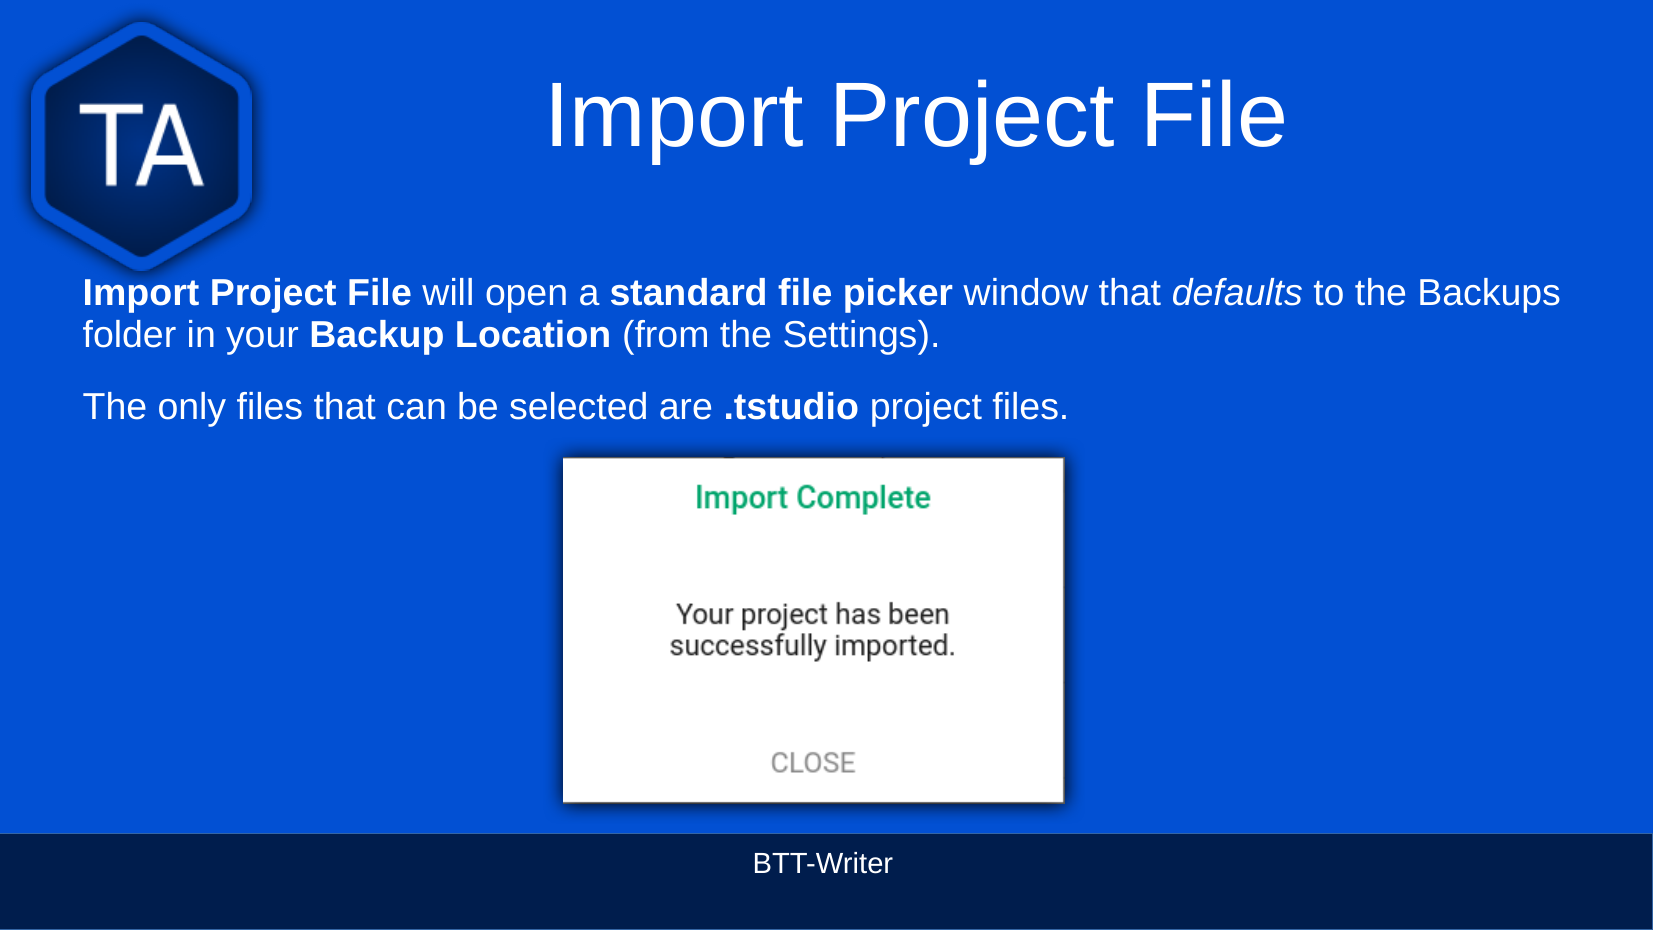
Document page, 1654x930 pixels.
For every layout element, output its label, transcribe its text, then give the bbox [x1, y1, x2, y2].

title Import Project File [263, 37, 1571, 193]
picture [31, 22, 252, 271]
picture [563, 457, 1065, 805]
list Import Project File will open a standard file picker window that defaults to the Backups folder in your Backup Location (from the Settings). The only files that can be selected are .tstudio project files. [82, 271, 1571, 757]
